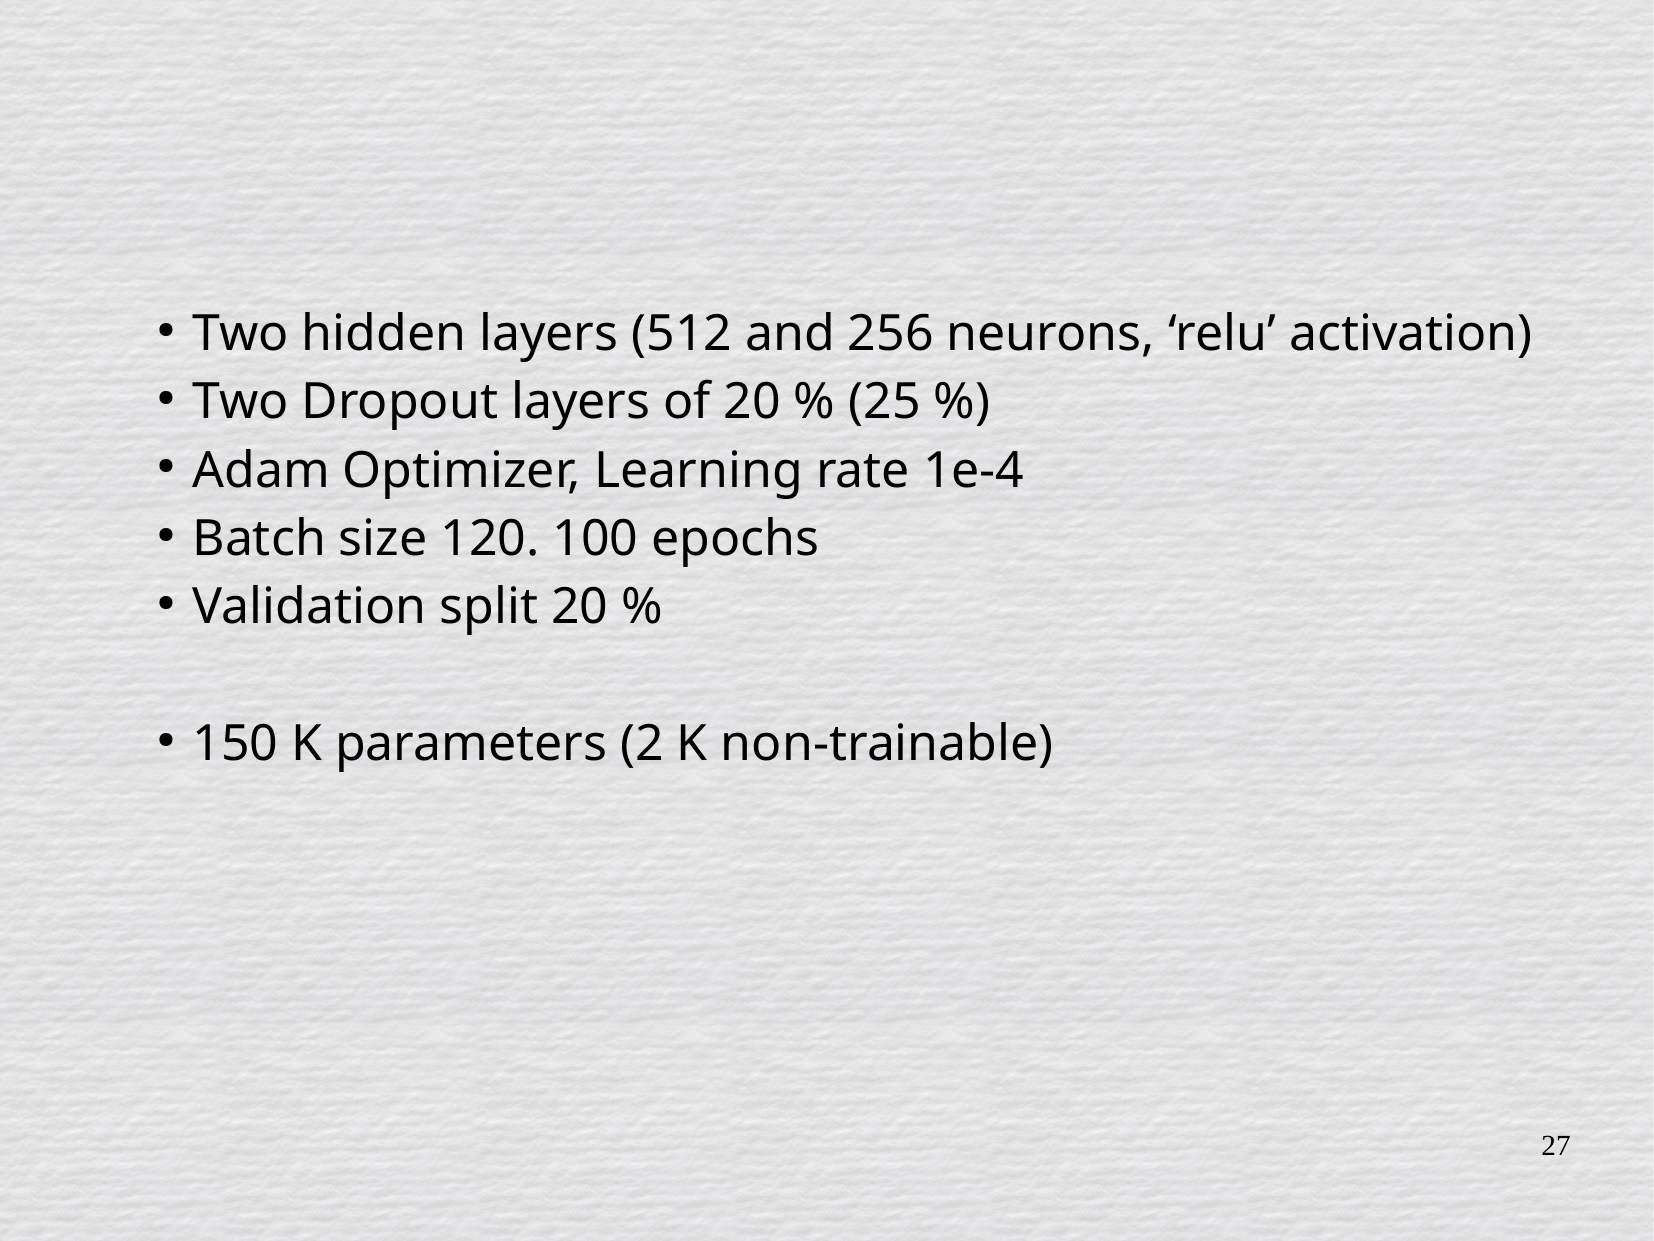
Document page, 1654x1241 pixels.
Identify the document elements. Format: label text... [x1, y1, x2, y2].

picture [0, 0, 1654, 1241]
text_box Two hidden layers (512 and 256 neurons, ‘relu’ activation) Two Dropout layers of 20 % (25 %) Adam Optimizer, Learning rate 1e-4 Batch size 120. 100 epochs Validation split 20 % 150 K parameters (2 K non-trainable) [142, 289, 1543, 792]
